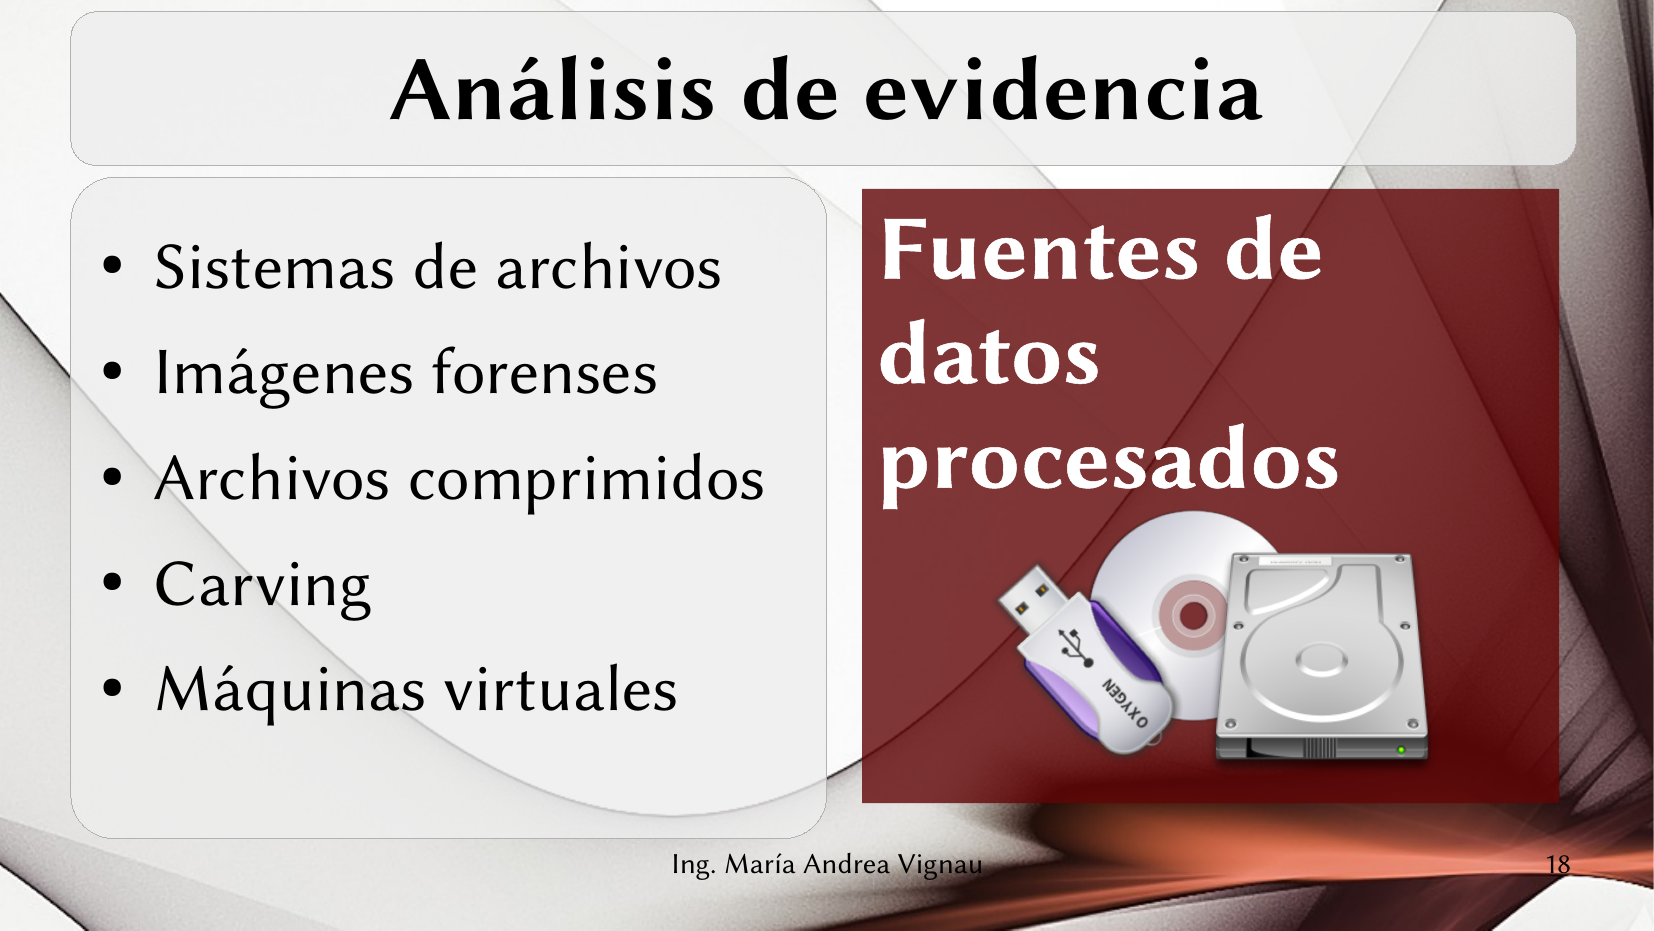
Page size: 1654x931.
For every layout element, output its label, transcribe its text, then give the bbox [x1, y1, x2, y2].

text_box Fuentes de datos procesados [862, 188, 1560, 804]
list Sistemas de archivos Imágenes forenses Archivos comprimidos Carving Máquinas virtuales [82, 228, 809, 804]
title Análisis de evidencia [82, 11, 1571, 168]
picture [0, 0, 1654, 931]
